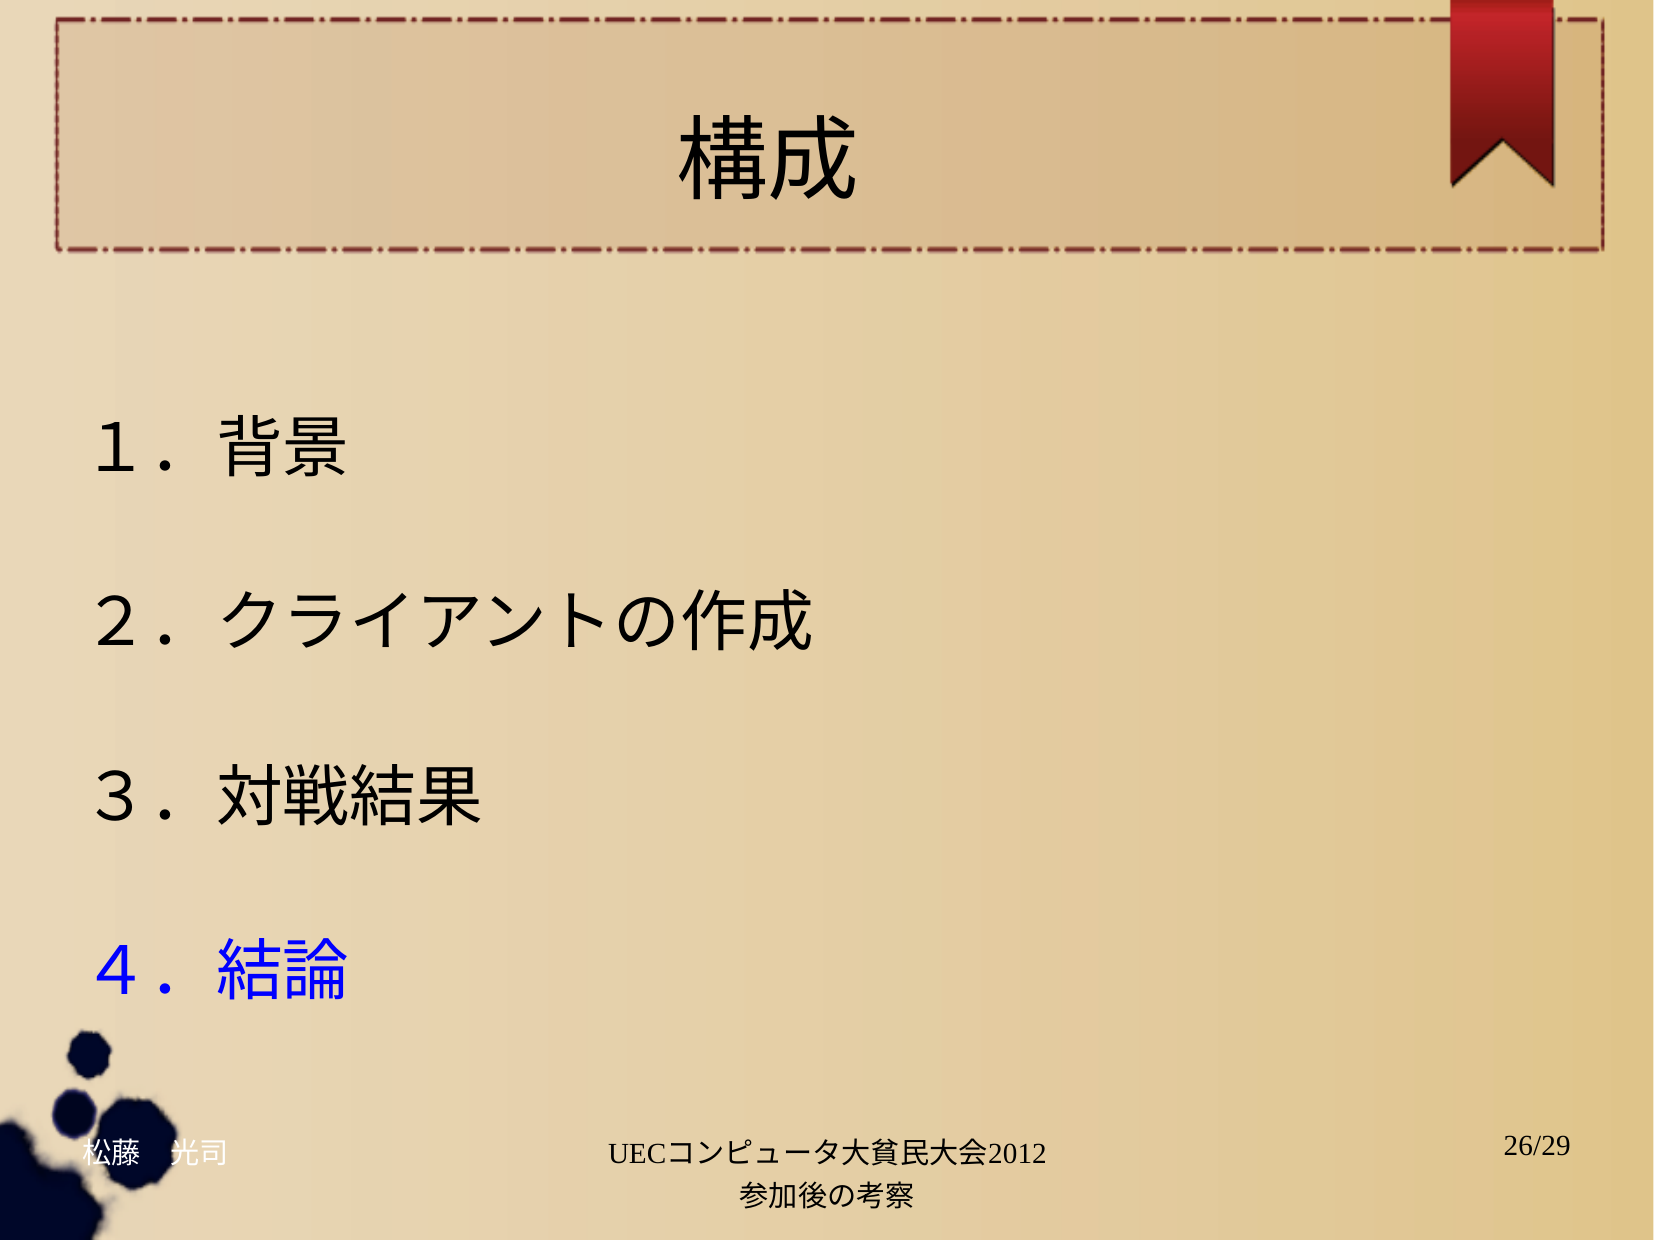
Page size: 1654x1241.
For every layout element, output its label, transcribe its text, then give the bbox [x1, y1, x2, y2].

list １．背景 ２．クライアントの作成 ３．対戦結果 ４．結論 [82, 290, 1538, 1010]
picture [0, 0, 1654, 1240]
title 構成 [82, 49, 1453, 257]
